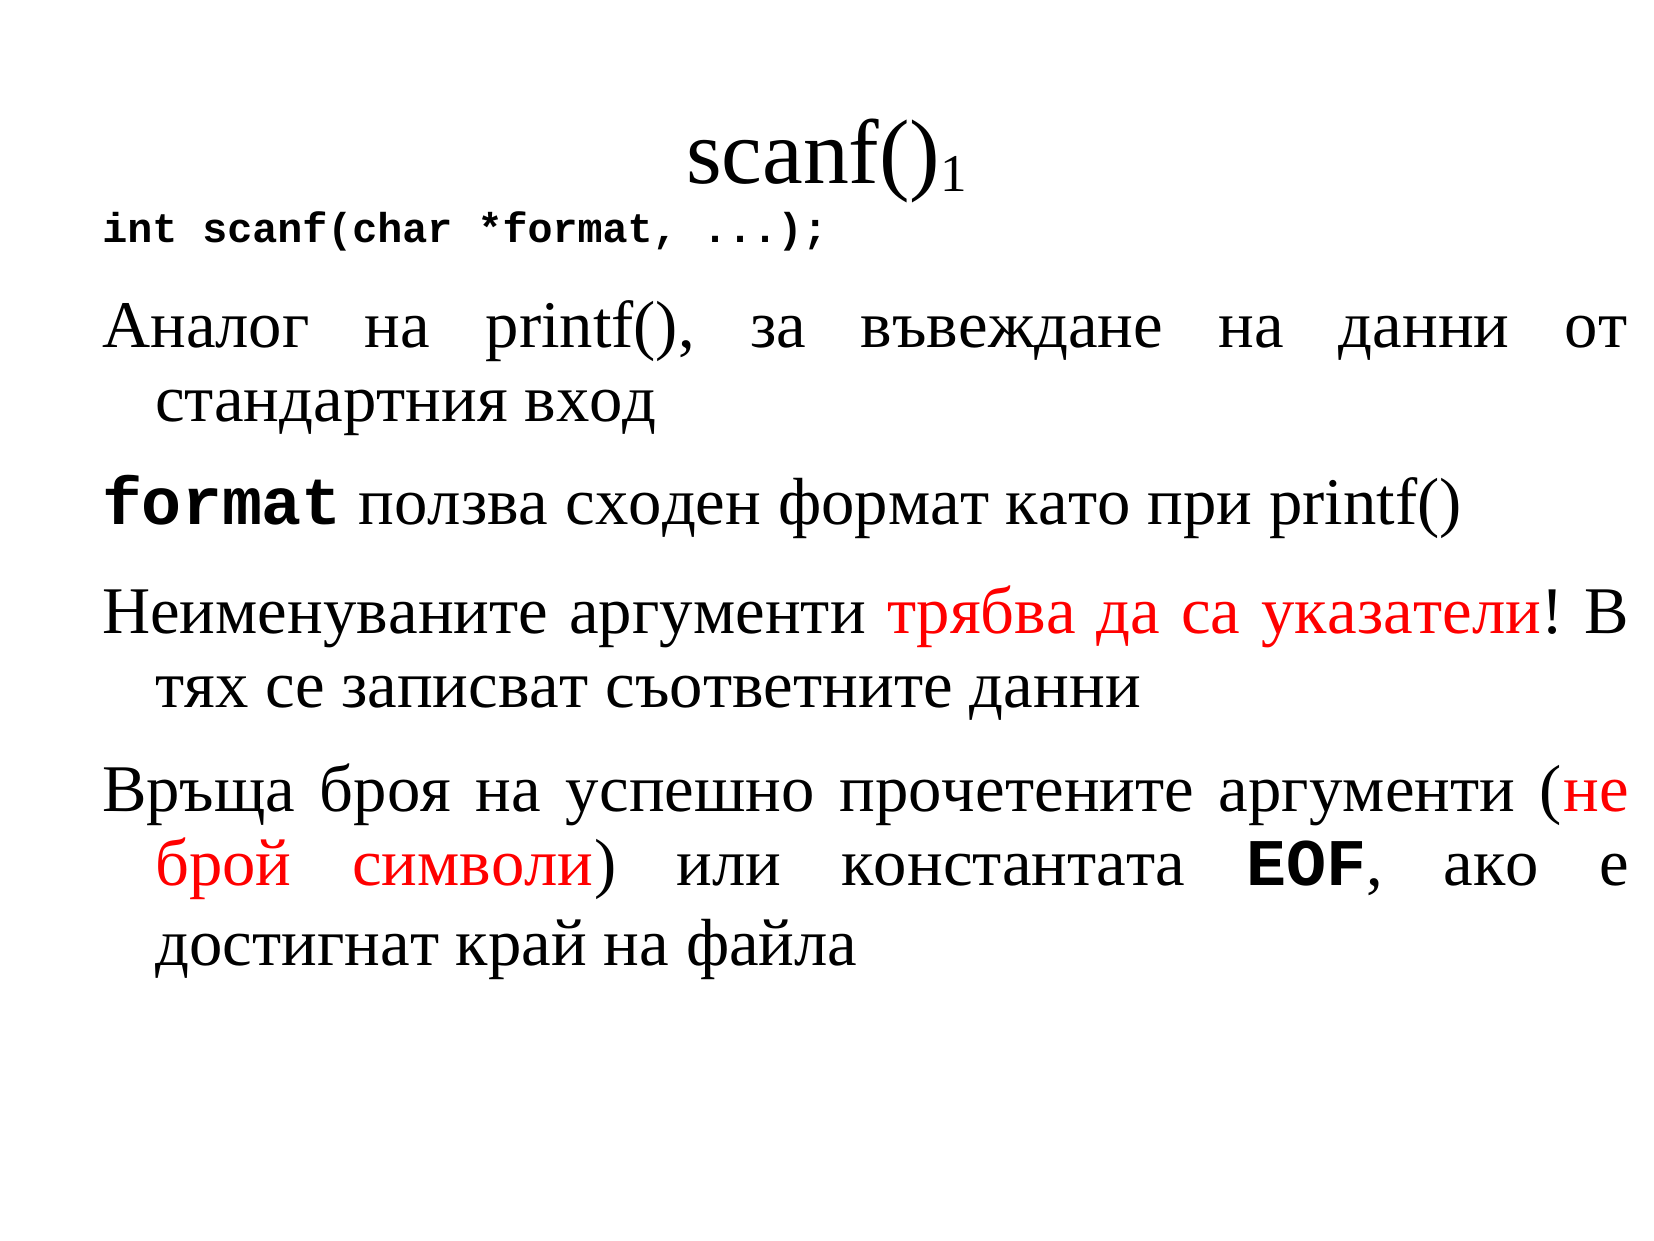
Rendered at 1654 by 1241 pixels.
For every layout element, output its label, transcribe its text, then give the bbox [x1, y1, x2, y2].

title scanf()1 [82, 49, 1571, 257]
list Аналог на printf(), за въвеждане на данни от стандартния вход format ползва сходен формат като при printf() Неименуваните аргументи трябва да са указатели! В тях се записват съответните данни Връща броя на успешно прочетените аргументи (не брой символи) или константата EOF, ако е достигнат край на файла [84, 287, 1630, 1210]
text_box int scanf(char *format, ...); [87, 200, 1523, 264]
